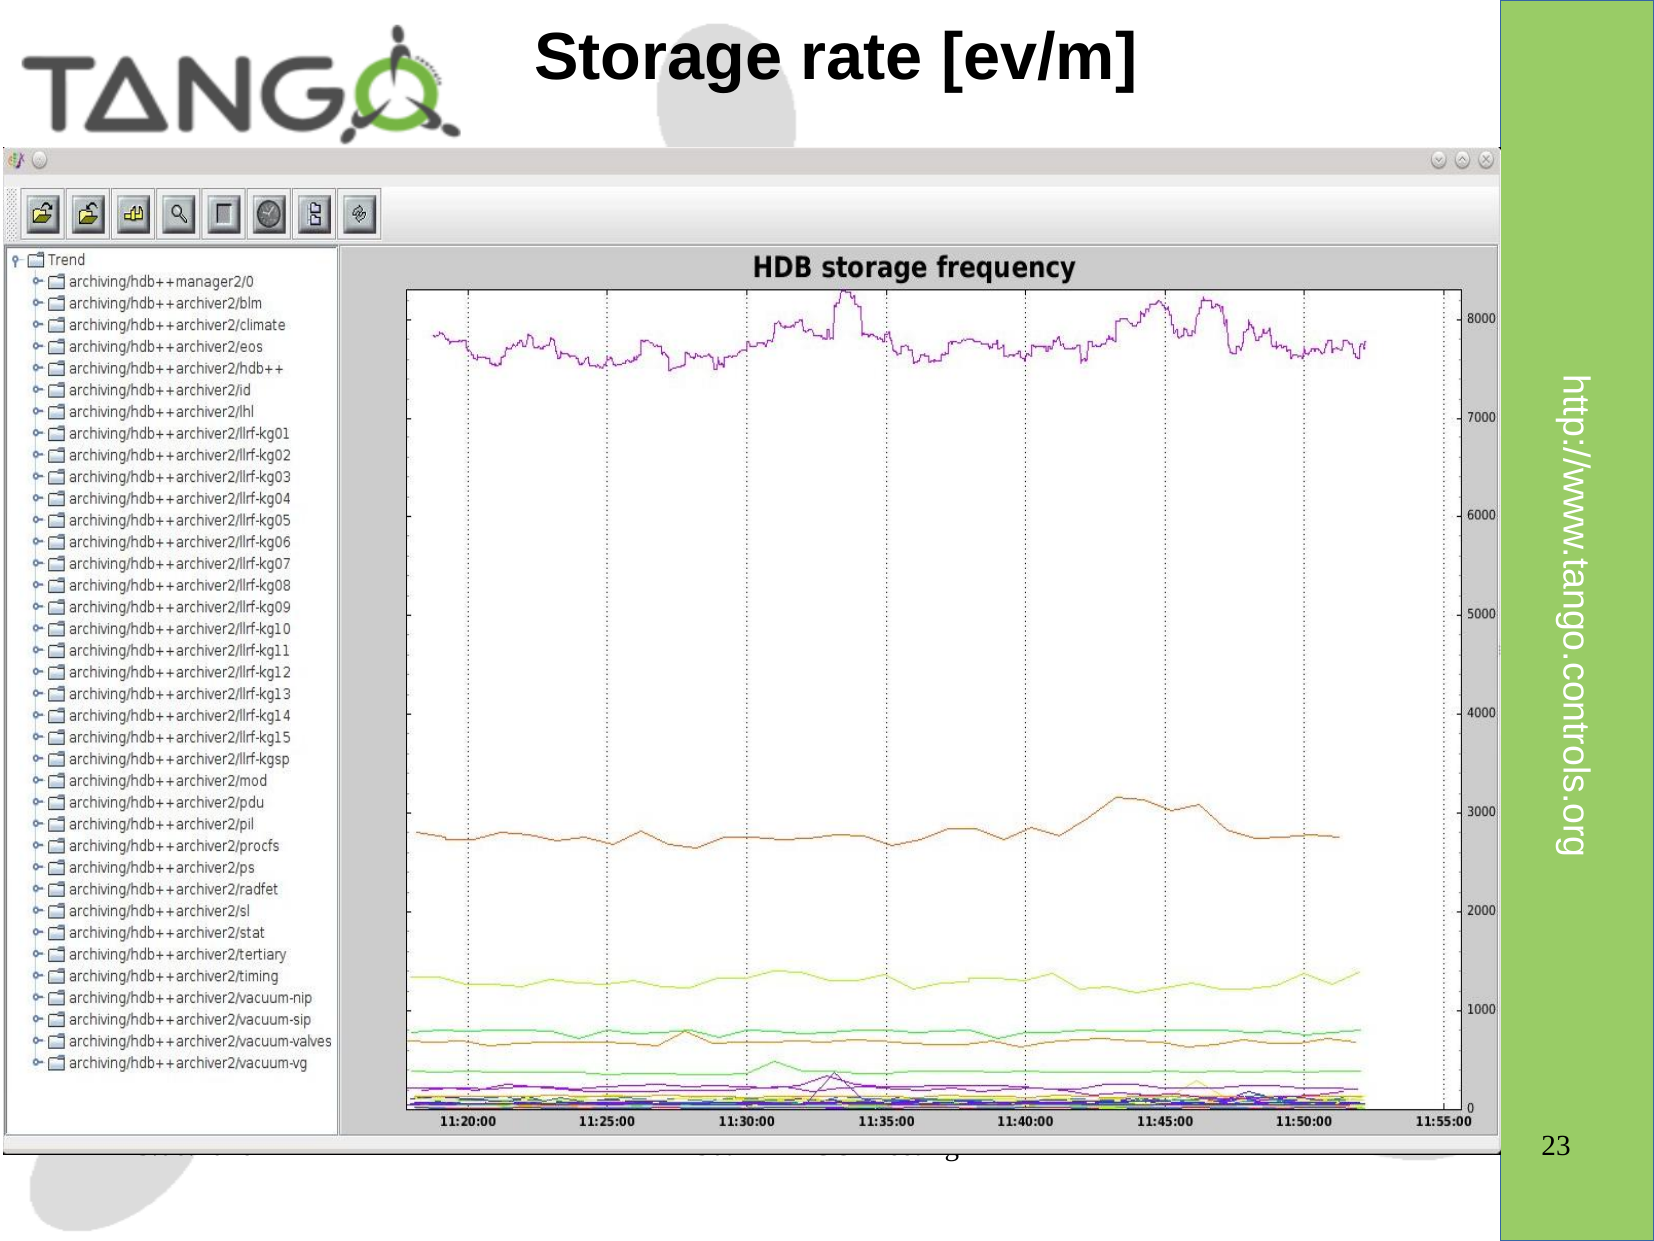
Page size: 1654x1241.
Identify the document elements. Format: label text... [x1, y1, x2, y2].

picture [0, 1, 1501, 1241]
title Storage rate [ev/m] [300, 3, 1373, 109]
